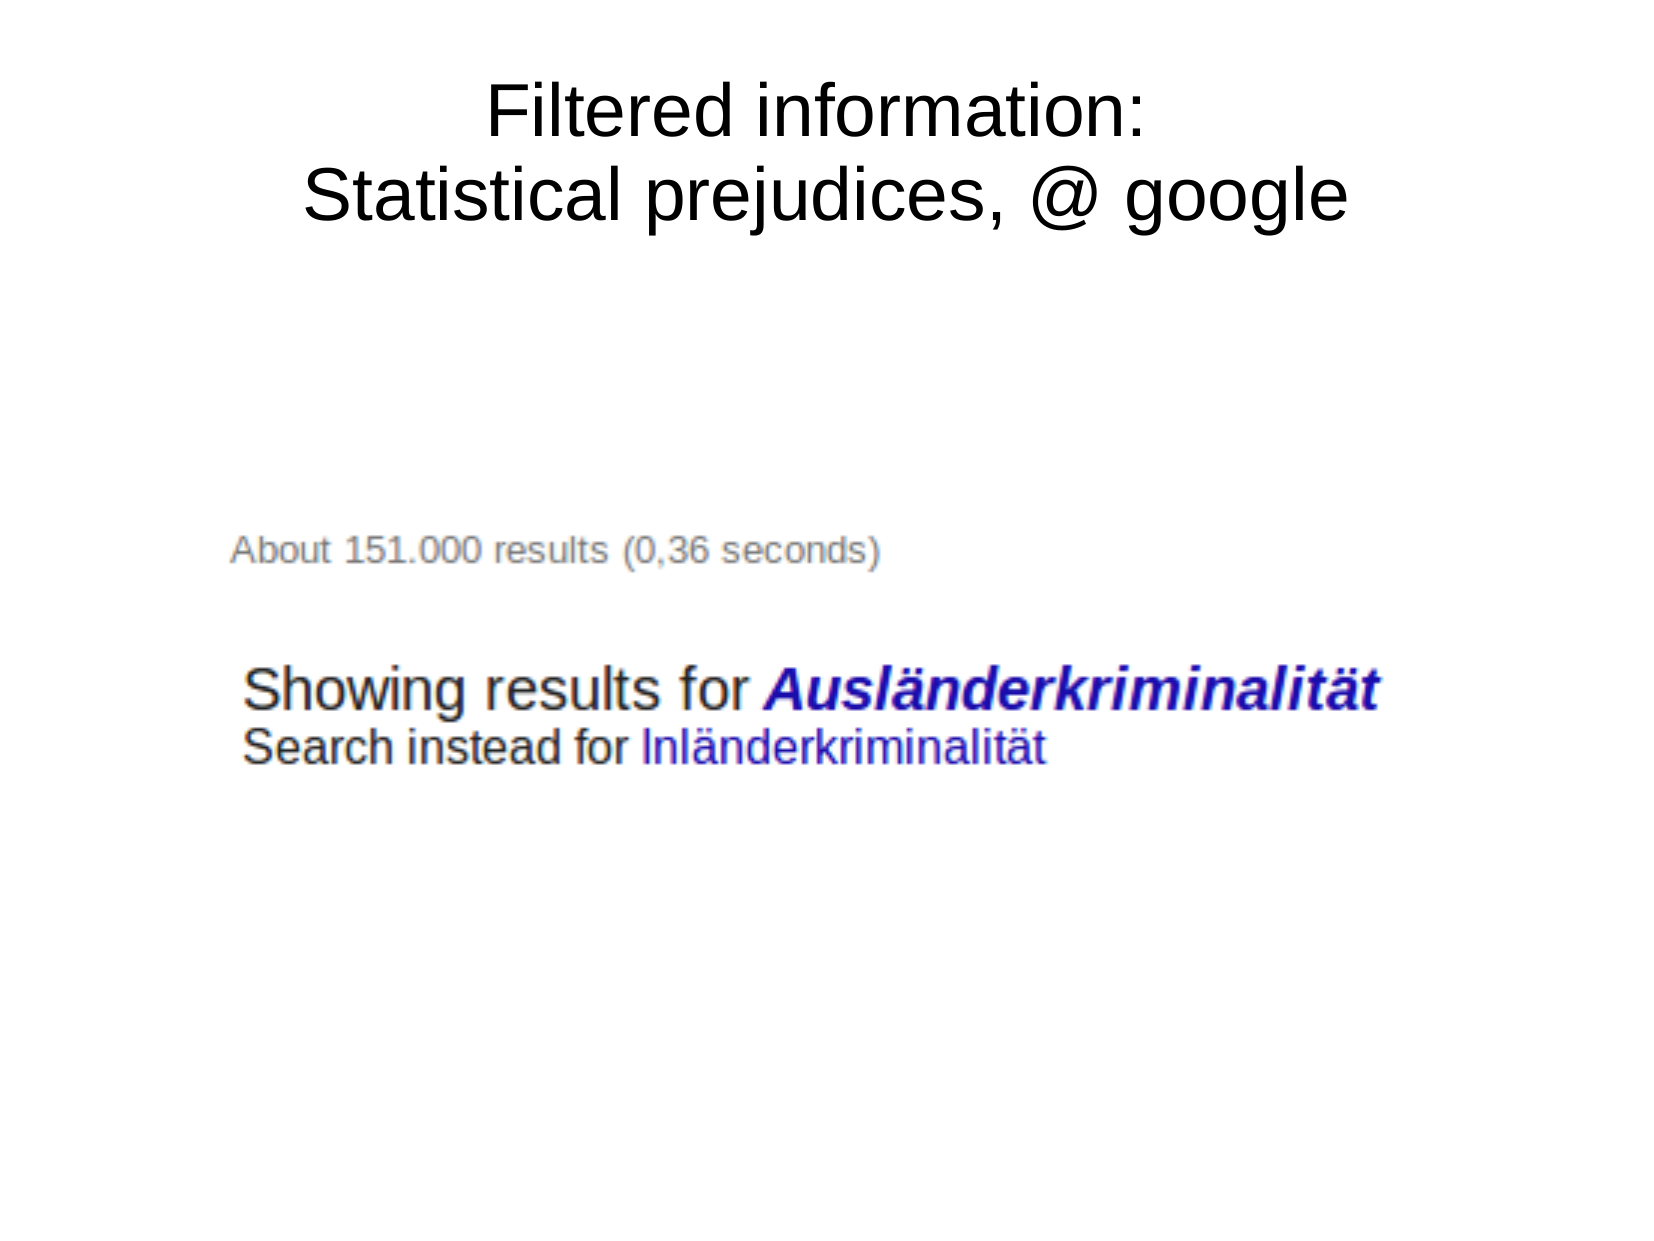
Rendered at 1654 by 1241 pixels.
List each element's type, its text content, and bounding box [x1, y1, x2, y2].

picture [195, 501, 1426, 841]
title Filtered information: Statistical prejudices, @ google [82, 49, 1571, 257]
